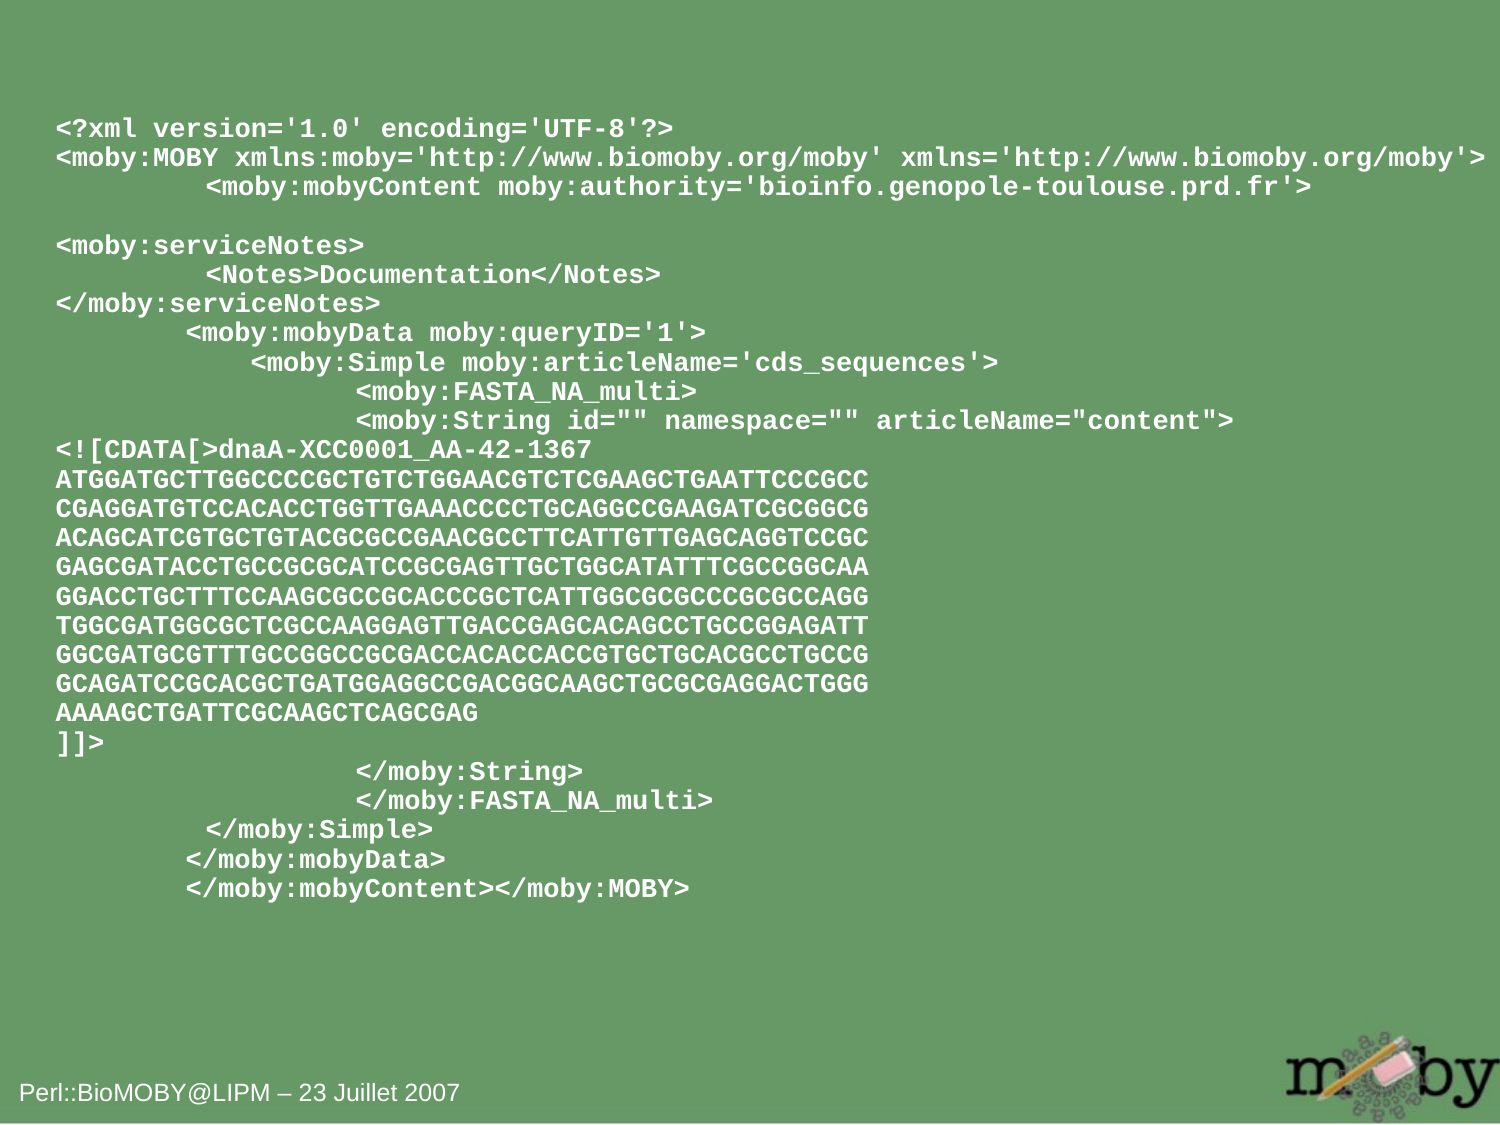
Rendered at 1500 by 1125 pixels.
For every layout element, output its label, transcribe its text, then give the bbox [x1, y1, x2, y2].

text_box <?xml version='1.0' encoding='UTF-8'?> <moby:MOBY xmlns:moby='http://www.biomoby.org/moby' xmlns='http://www.biomoby.org/moby'> <moby:mobyContent moby:authority='bioinfo.genopole-toulouse.prd.fr'> <moby:serviceNotes> <Notes>Documentation</Notes> </moby:serviceNotes> <moby:mobyData moby:queryID='1'> <moby:Simple moby:articleName='cds_sequences'> <moby:FASTA_NA_multi> <moby:String id="" namespace="" articleName="content"> <![CDATA[>dnaA-XCC0001_AA-42-1367 ATGGATGCTTGGCCCCGCTGTCTGGAACGTCTCGAAGCTGAATTCCCGCC CGAGGATGTCCACACCTGGTTGAAACCCCTGCAGGCCGAAGATCGCGGCG ACAGCATCGTGCTGTACGCGCCGAACGCCTTCATTGTTGAGCAGGTCCGC GAGCGATACCTGCCGCGCATCCGCGAGTTGCTGGCATATTTCGCCGGCAA GGACCTGCTTTCCAAGCGCCGCACCCGCTCATTGGCGCGCCCGCGCCAGG TGGCGATGGCGCTCGCCAAGGAGTTGACCGAGCACAGCCTGCCGGAGATT GGCGATGCGTTTGCCGGCCGCGACCACACCACCGTGCTGCACGCCTGCCG GCAGATCCGCACGCTGATGGAGGCCGACGGCAAGCTGCGCGAGGACTGGG AAAAGCTGATTCGCAAGCTCAGCGAG ]]> </moby:String> </moby:FASTA_NA_multi> </moby:Simple> </moby:mobyData> </moby:mobyContent></moby:MOBY> [55, 114, 1496, 173]
text_box http://bioinfo.genopole-toulouse.prd.fr/services/biomoby/formations/LIPM/html/ [55, 173, 1496, 227]
picture [0, 0, 1500, 1125]
